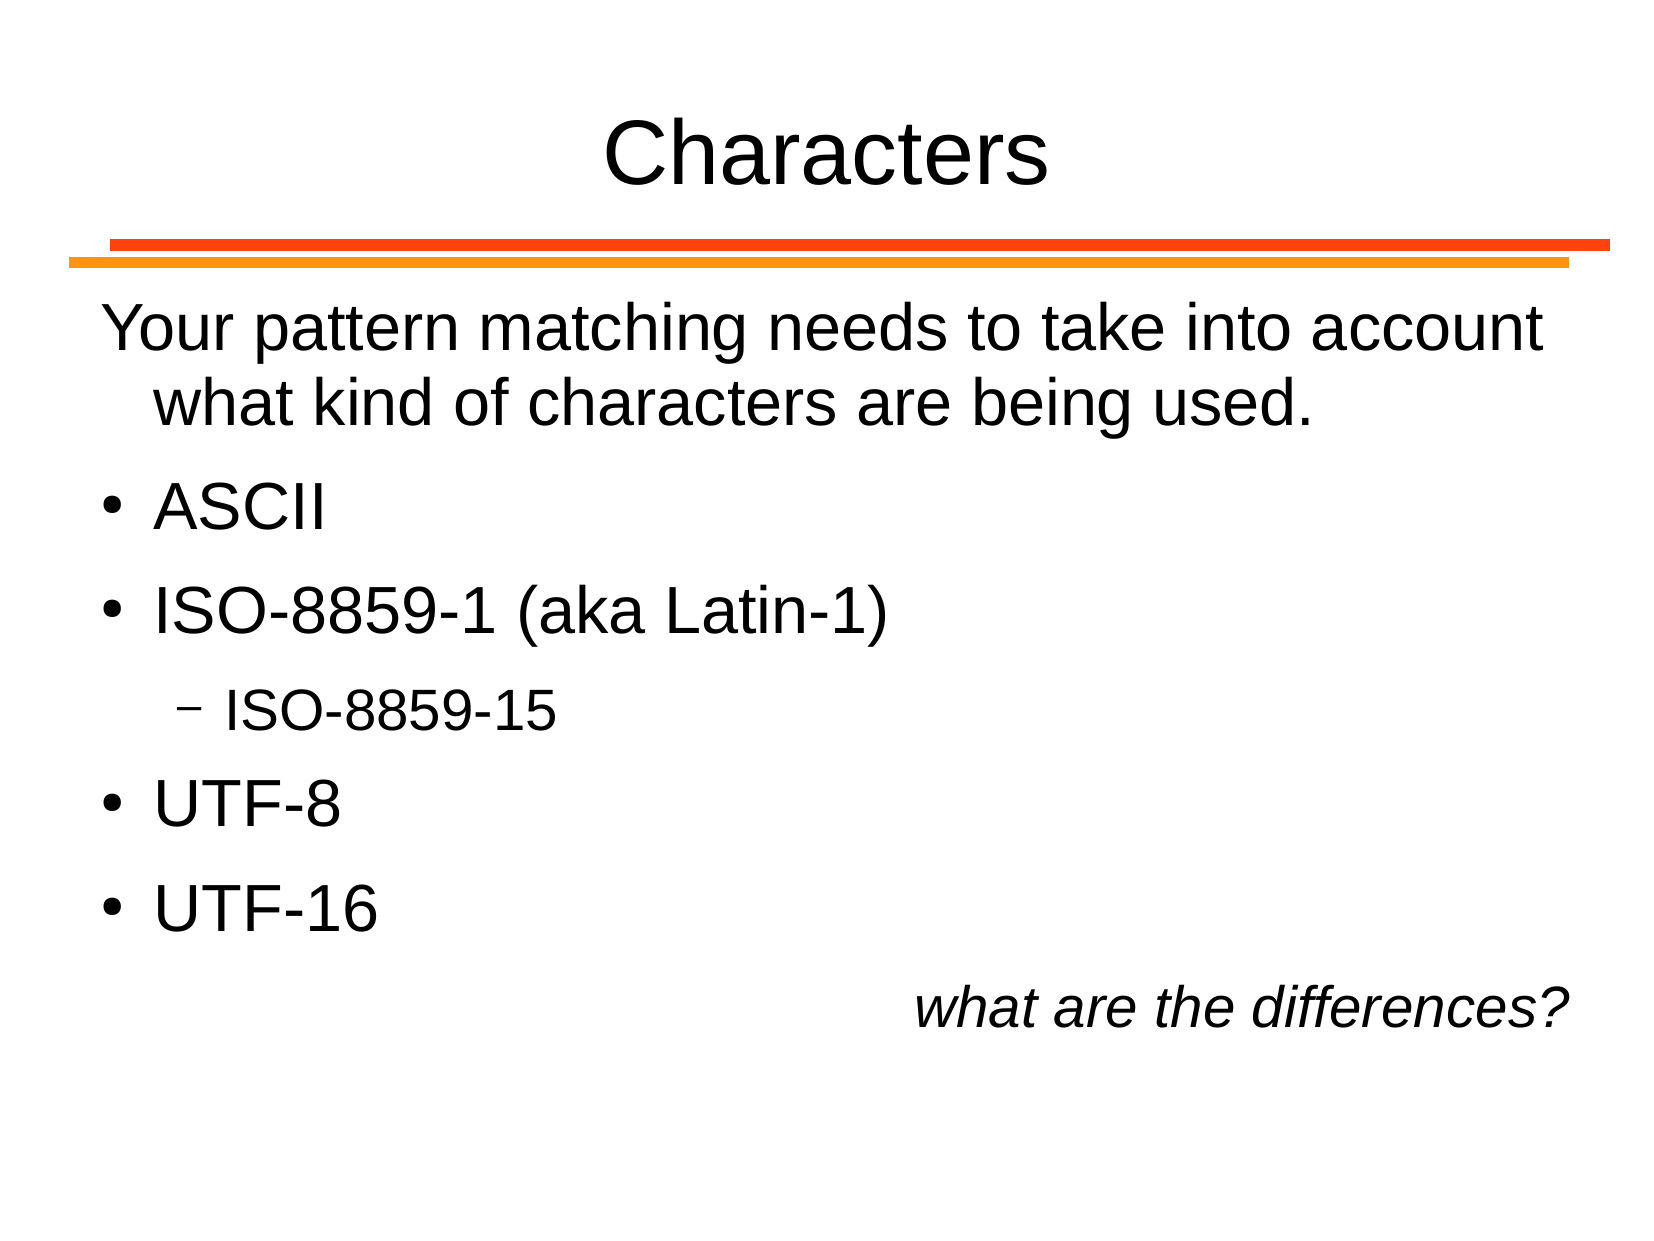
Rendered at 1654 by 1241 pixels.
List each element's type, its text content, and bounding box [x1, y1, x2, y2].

list Your pattern matching needs to take into account what kind of characters are being used. ASCII ISO-8859-1 (aka Latin-1) ISO-8859-15 UTF-8 UTF-16 what are the differences? [82, 290, 1571, 1109]
title Characters [82, 49, 1571, 257]
